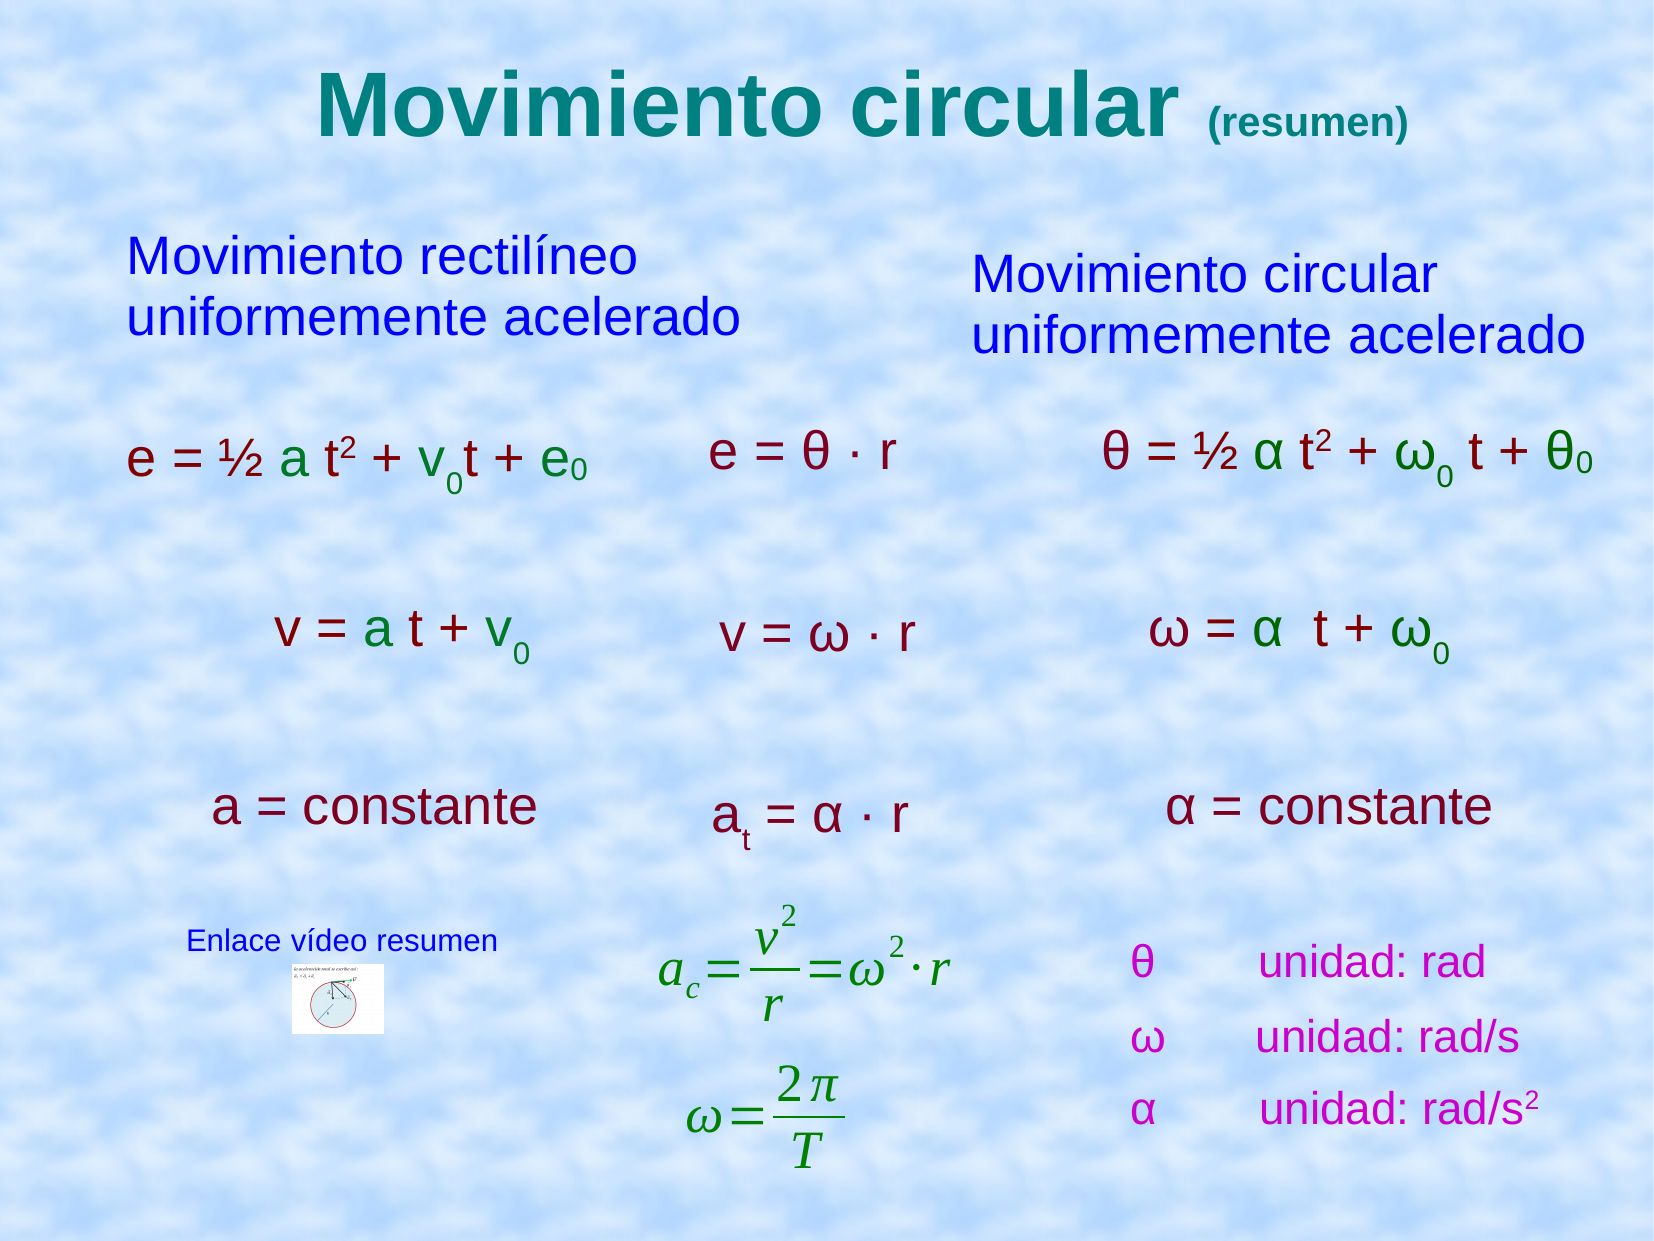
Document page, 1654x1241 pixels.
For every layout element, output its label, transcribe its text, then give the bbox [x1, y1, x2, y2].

chart [649, 898, 959, 1034]
text_box θ = ½ α t2 + ω0 t + θ0 [944, 413, 1625, 525]
text_box e = ½ a t2 + v0t + e0 [0, 419, 621, 532]
text_box Movimiento circular uniformemente acelerado [885, 236, 1625, 373]
picture [0, 0, 1654, 1241]
text_box e = θ · r v = ω · r at = α · r [531, 413, 1004, 924]
text_box Movimiento rectilíneo uniformemente acelerado [0, 217, 798, 355]
text_box α = constante [1033, 767, 1556, 858]
text_box ω = α t + ω0 [991, 590, 1506, 712]
text_box Enlace vídeo resumen [29, 915, 591, 1093]
text_box Movimiento circular (resumen) [259, 29, 1477, 180]
chart [679, 1053, 854, 1182]
text_box v = a t + v0 [118, 590, 591, 703]
text_box α unidad: rad/s2 [974, 1075, 1654, 1152]
text_box θ unidad: rad [974, 928, 1625, 1003]
text_box a = constante [118, 767, 562, 858]
picture [292, 964, 384, 1034]
text_box ω unidad: rad/s [974, 1003, 1654, 1075]
